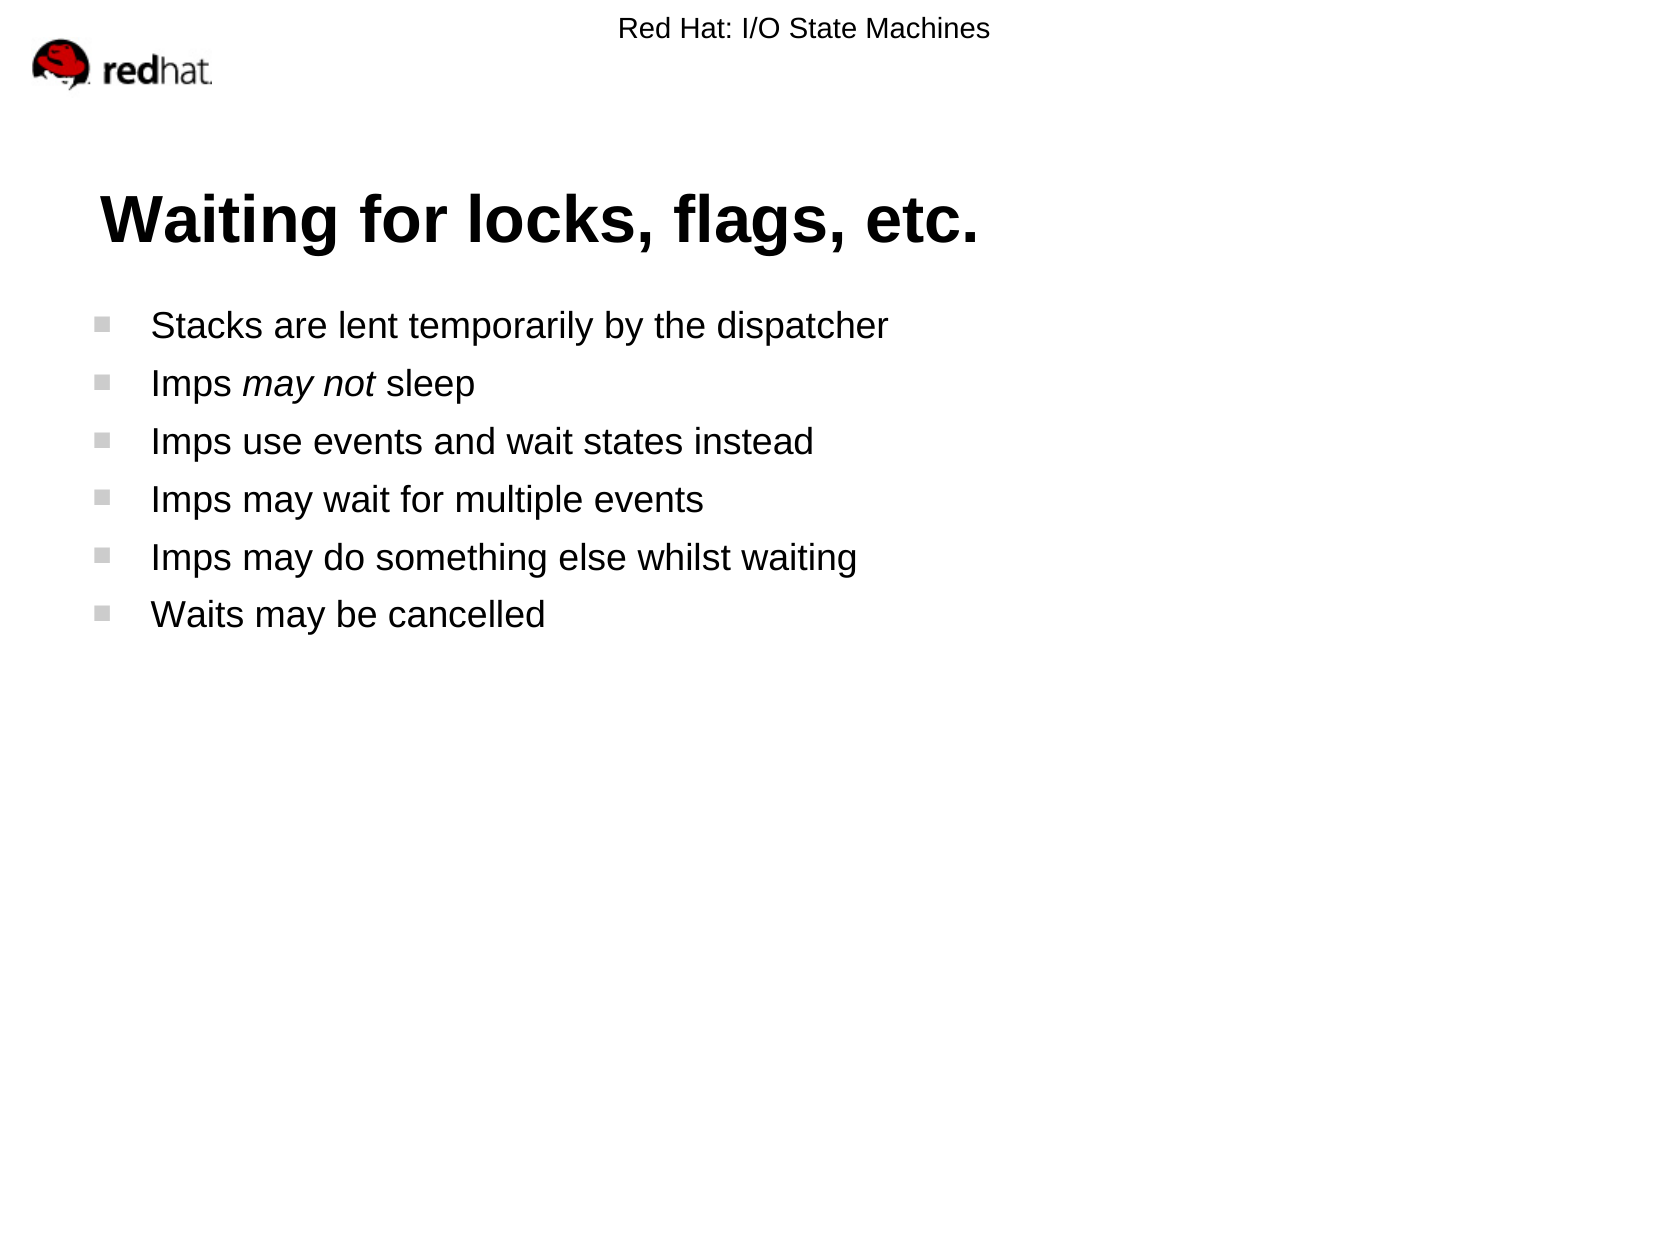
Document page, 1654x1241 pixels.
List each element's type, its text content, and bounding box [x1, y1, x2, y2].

title Waiting for locks, flags, etc. [100, 164, 1506, 275]
list Stacks are lent temporarily by the dispatcher Imps may not sleep Imps use events and wait states instead Imps may wait for multiple events Imps may do something else whilst waiting Waits may be cancelled [94, 304, 1500, 1174]
picture [31, 37, 212, 98]
